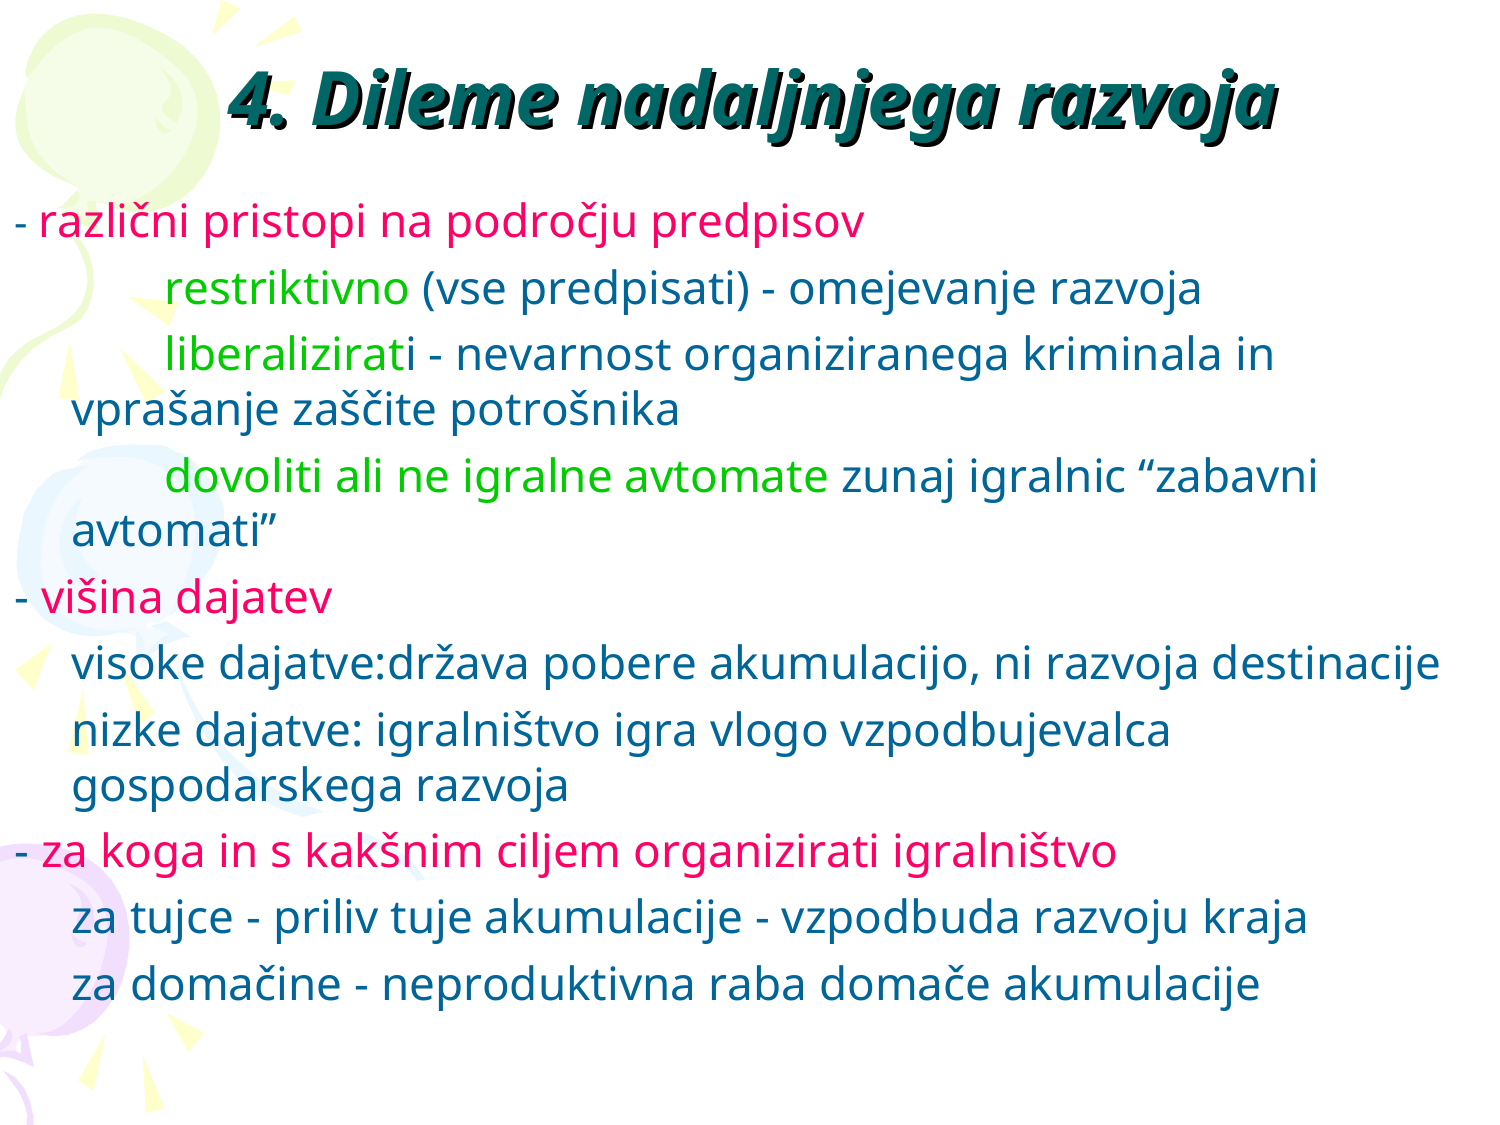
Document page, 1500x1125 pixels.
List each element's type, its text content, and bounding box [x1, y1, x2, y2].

title 4. Dileme nadaljnjega razvoja [76, 30, 1430, 150]
list - različni pristopi na področju predpisov restriktivno (vse predpisati) - omejevanje razvoja liberalizirati - nevarnost organiziranega kriminala in vprašanje zaščite potrošnika dovoliti ali ne igralne avtomate zunaj igralnic “zabavni avtomati” - višina dajatev visoke dajatve:država pobere akumulacijo, ni razvoja destinacije nizke dajatve: igralništvo igra vlogo vzpodbujevalca gospodarskega razvoja - za koga in s kakšnim ciljem organizirati igralništvo za tujce - priliv tuje akumulacije - vzpodbuda razvoju kraja za domačine - neproduktivna raba domače akumulacije [0, 184, 1500, 916]
